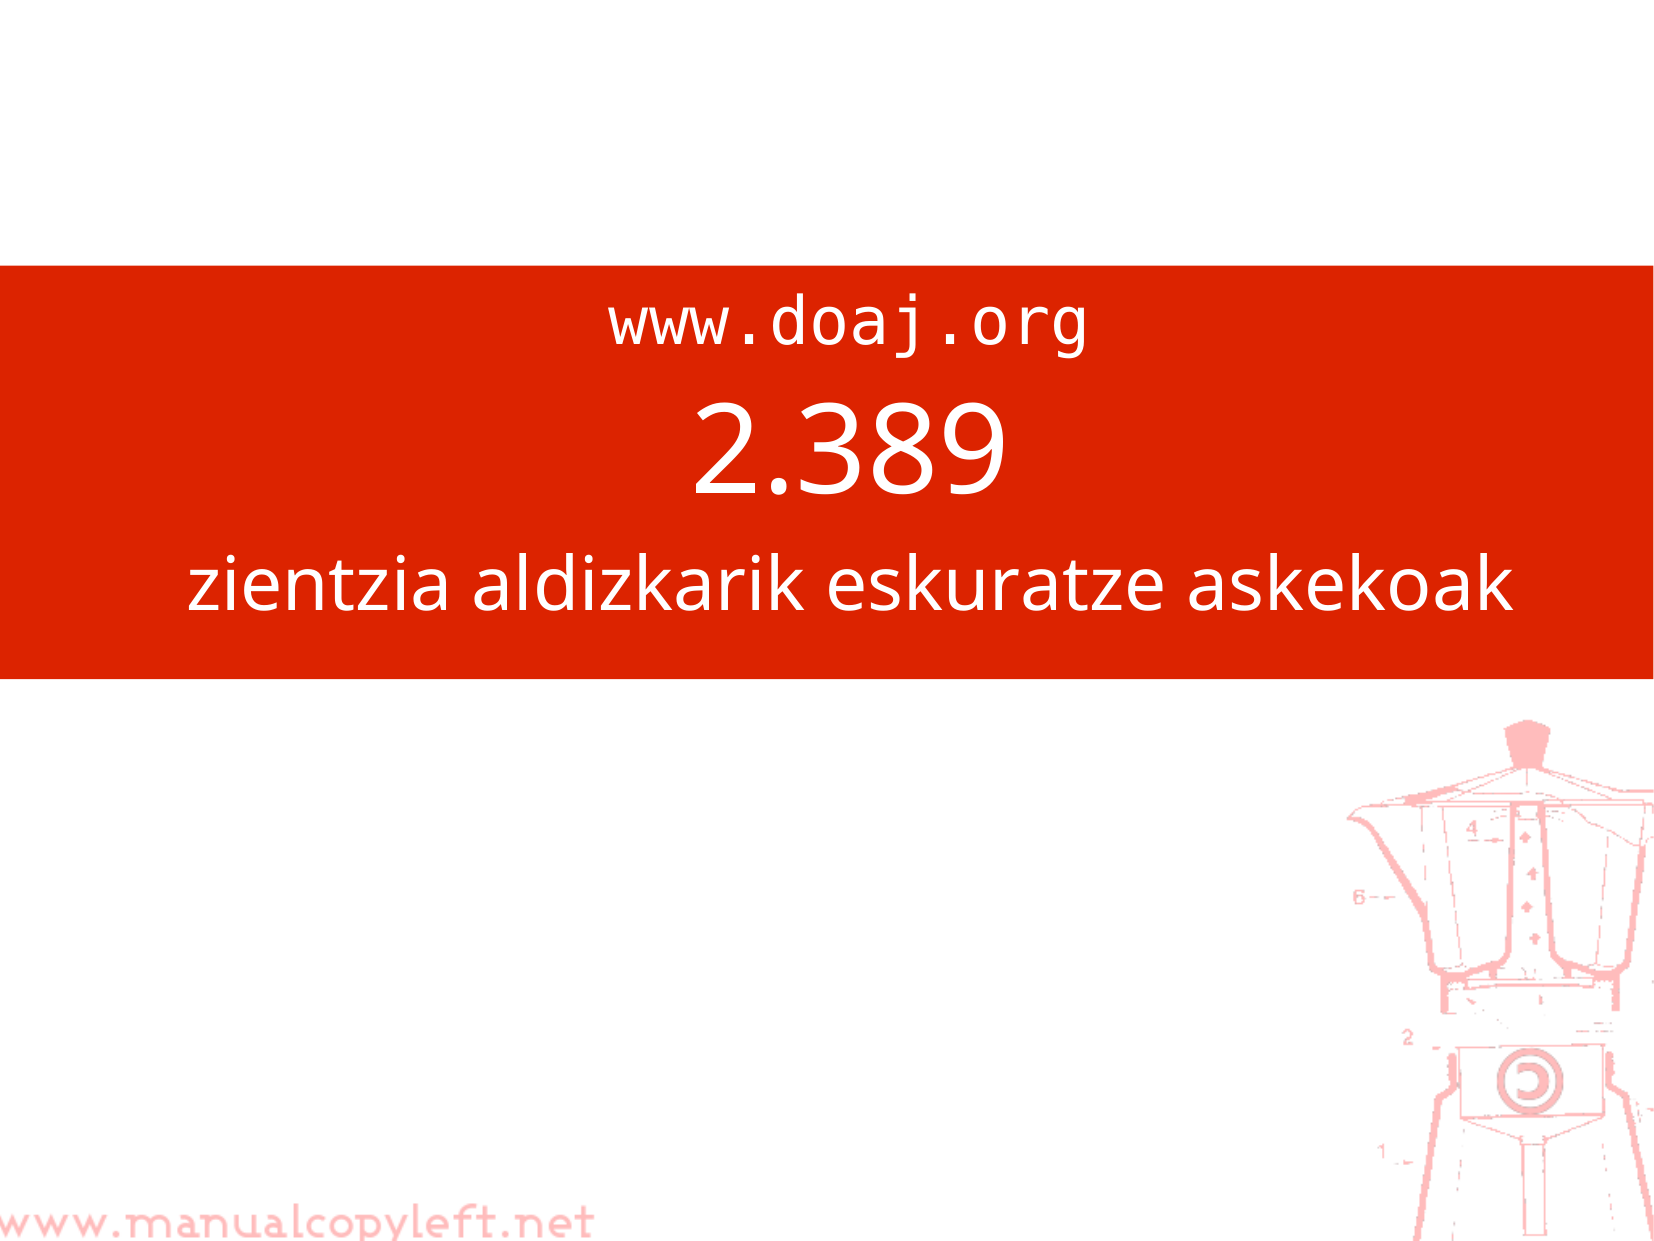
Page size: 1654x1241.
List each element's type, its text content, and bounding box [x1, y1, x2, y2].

picture [0, 680, 1654, 1241]
title www.doaj.org 2.389 zientzia aldizkarik eskuratze askekoak [106, 295, 1595, 621]
picture [0, 0, 1654, 265]
text_box [0, 265, 1654, 680]
